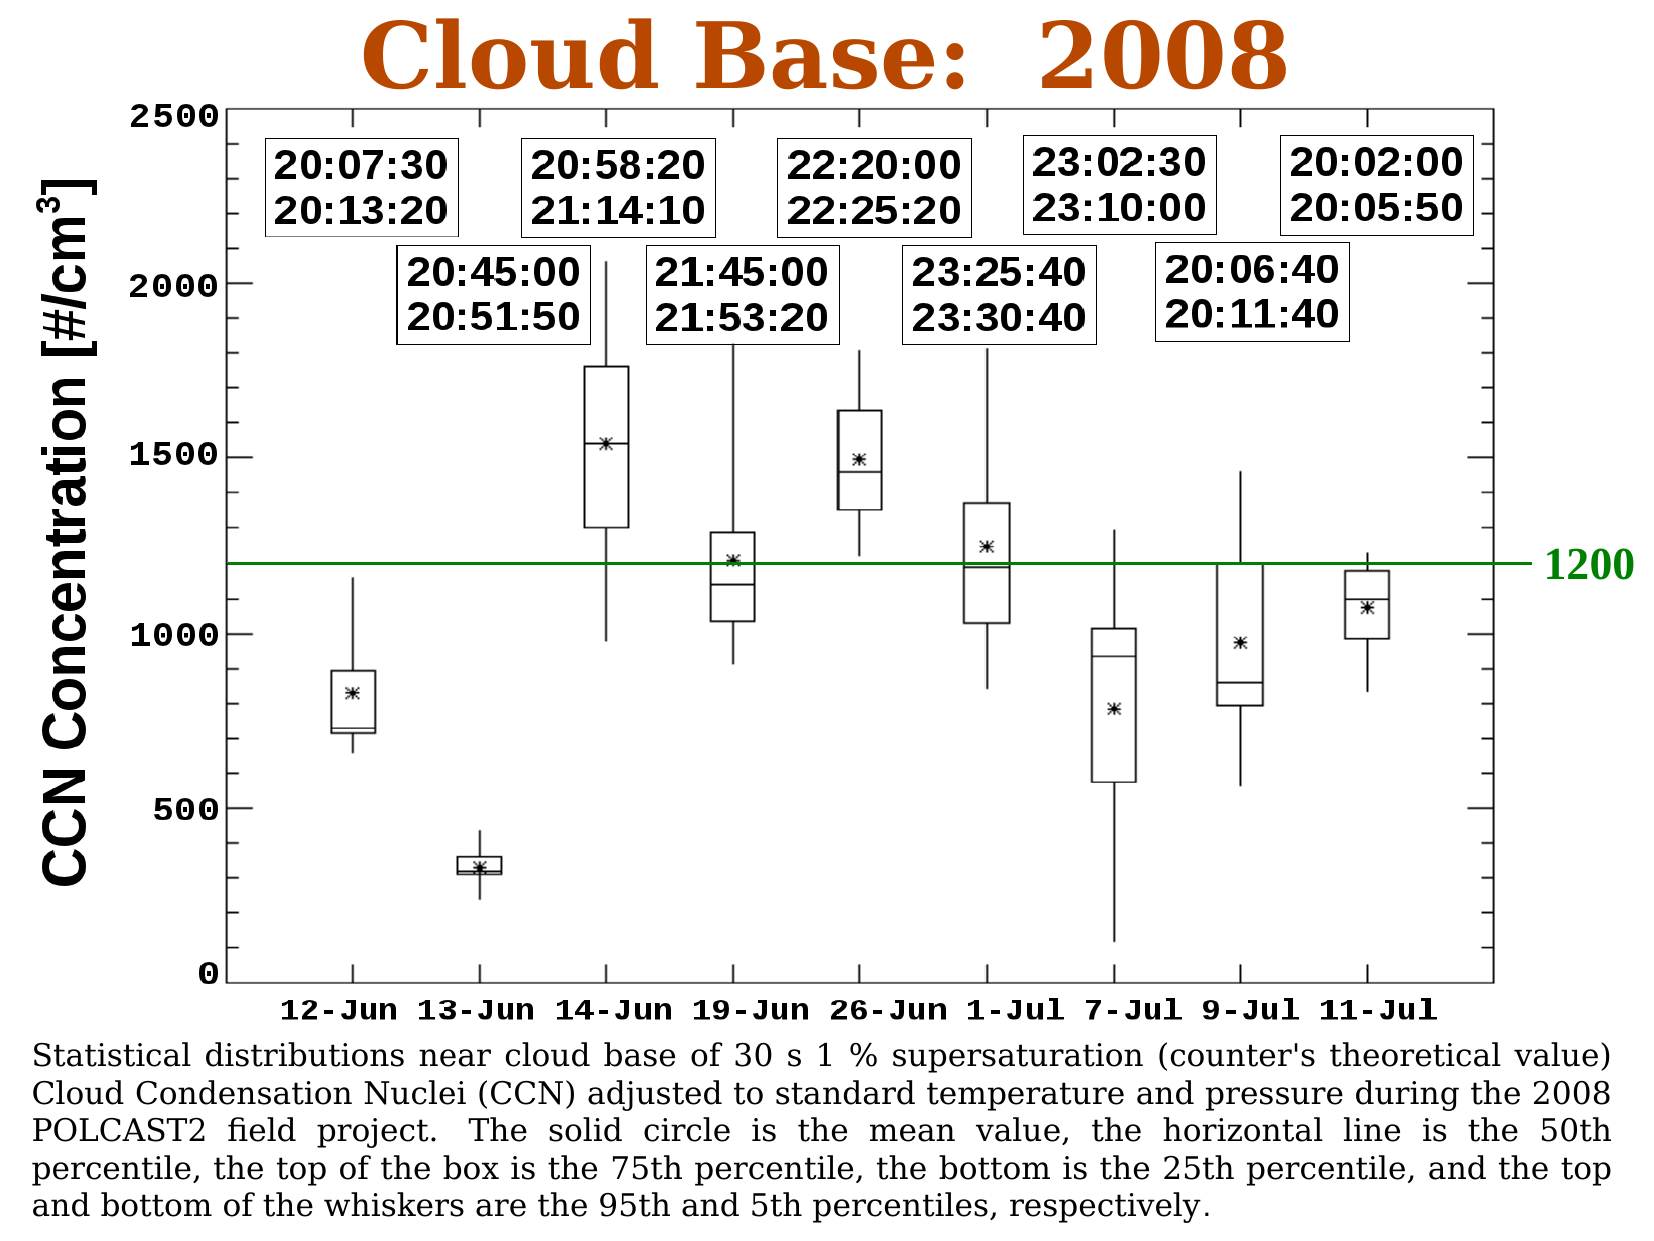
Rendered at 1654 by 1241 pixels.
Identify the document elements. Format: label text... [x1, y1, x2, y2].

text_box Statistical distributions near cloud base of 30 s 1 % supersaturation (counter's theoretical value) Cloud Condensation Nuclei (CCN) adjusted to standard temperature and pressure during the 2008 POLCAST2 field project. The solid circle is the mean value, the horizontal line is the 50th percentile, the top of the box is the 75th percentile, the bottom is the 25th percentile, and the top and bottom of the whiskers are the 95th and 5th percentiles, respectively. [16, 1028, 1630, 1231]
title Cloud Base: 2008 [0, 7, 1653, 110]
text_box 1200 [1526, 526, 1653, 597]
picture [6, 110, 1525, 1056]
